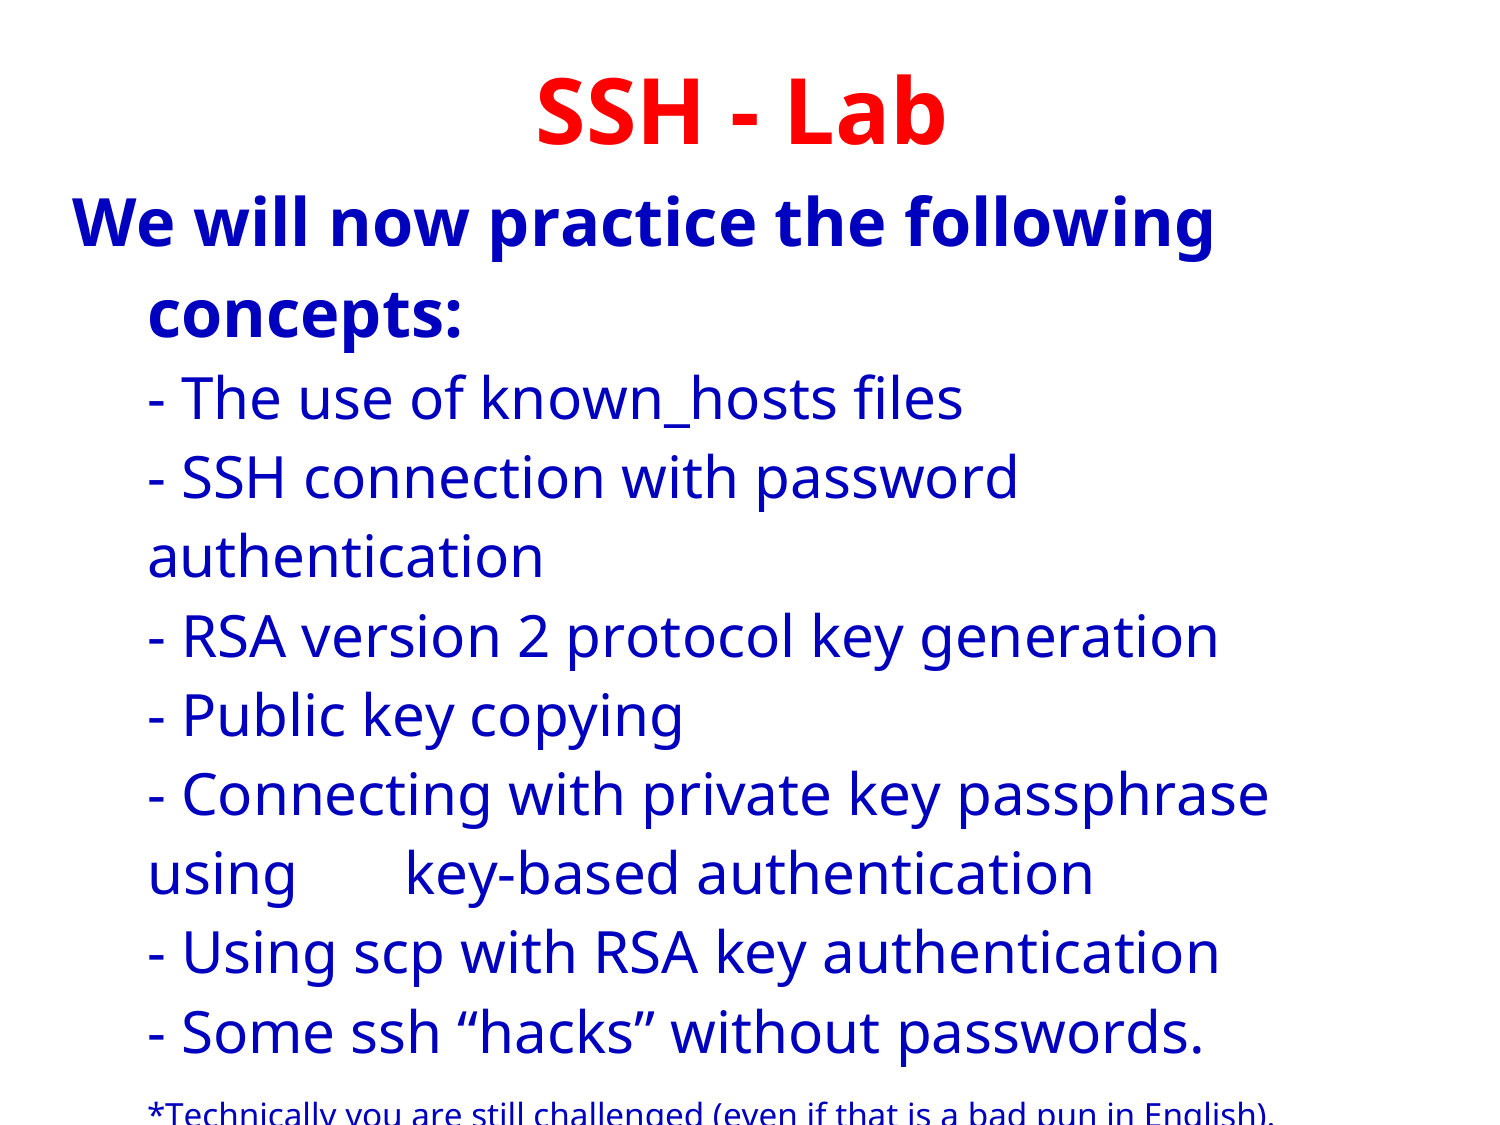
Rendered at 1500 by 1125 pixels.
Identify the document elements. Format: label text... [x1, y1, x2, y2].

title SSH - Lab [191, 46, 1341, 165]
list We will now practice the following concepts: - The use of known_hosts files - SSH connection with password authentication - RSA version 2 protocol key generation - Public key copying - Connecting with private key passphrase using key-based authentication - Using scp with RSA key authentication - Some ssh “hacks” without passwords. *Technically you are still challenged (even if that is a bad pun in English). [72, 175, 1419, 1107]
